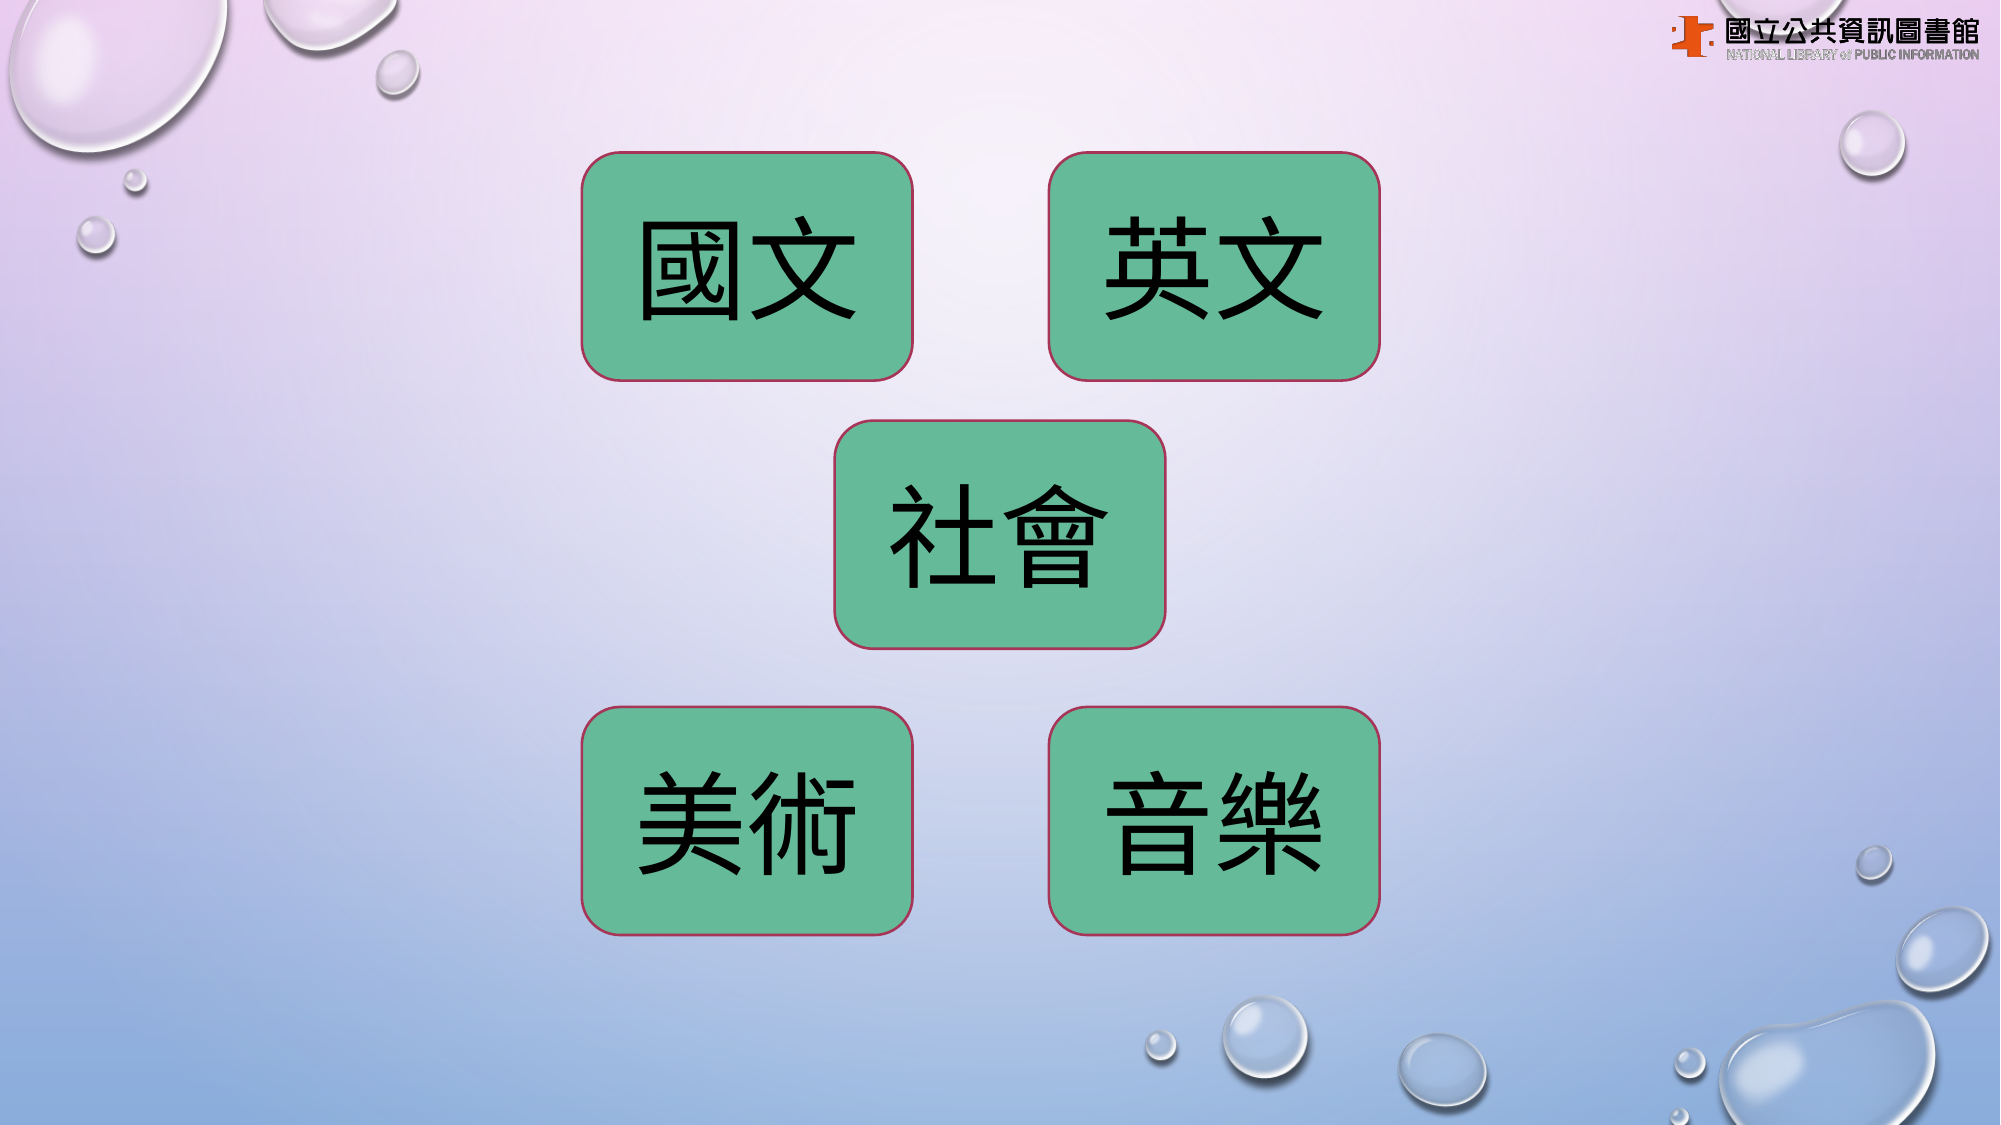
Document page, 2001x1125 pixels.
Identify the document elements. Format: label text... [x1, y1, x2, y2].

text_box 英文 [1048, 152, 1380, 381]
picture [0, 0, 2000, 1125]
text_box 美術 [581, 706, 913, 936]
text_box 社會 [834, 420, 1166, 649]
text_box 國文 [581, 152, 913, 381]
text_box 音樂 [1048, 706, 1380, 936]
